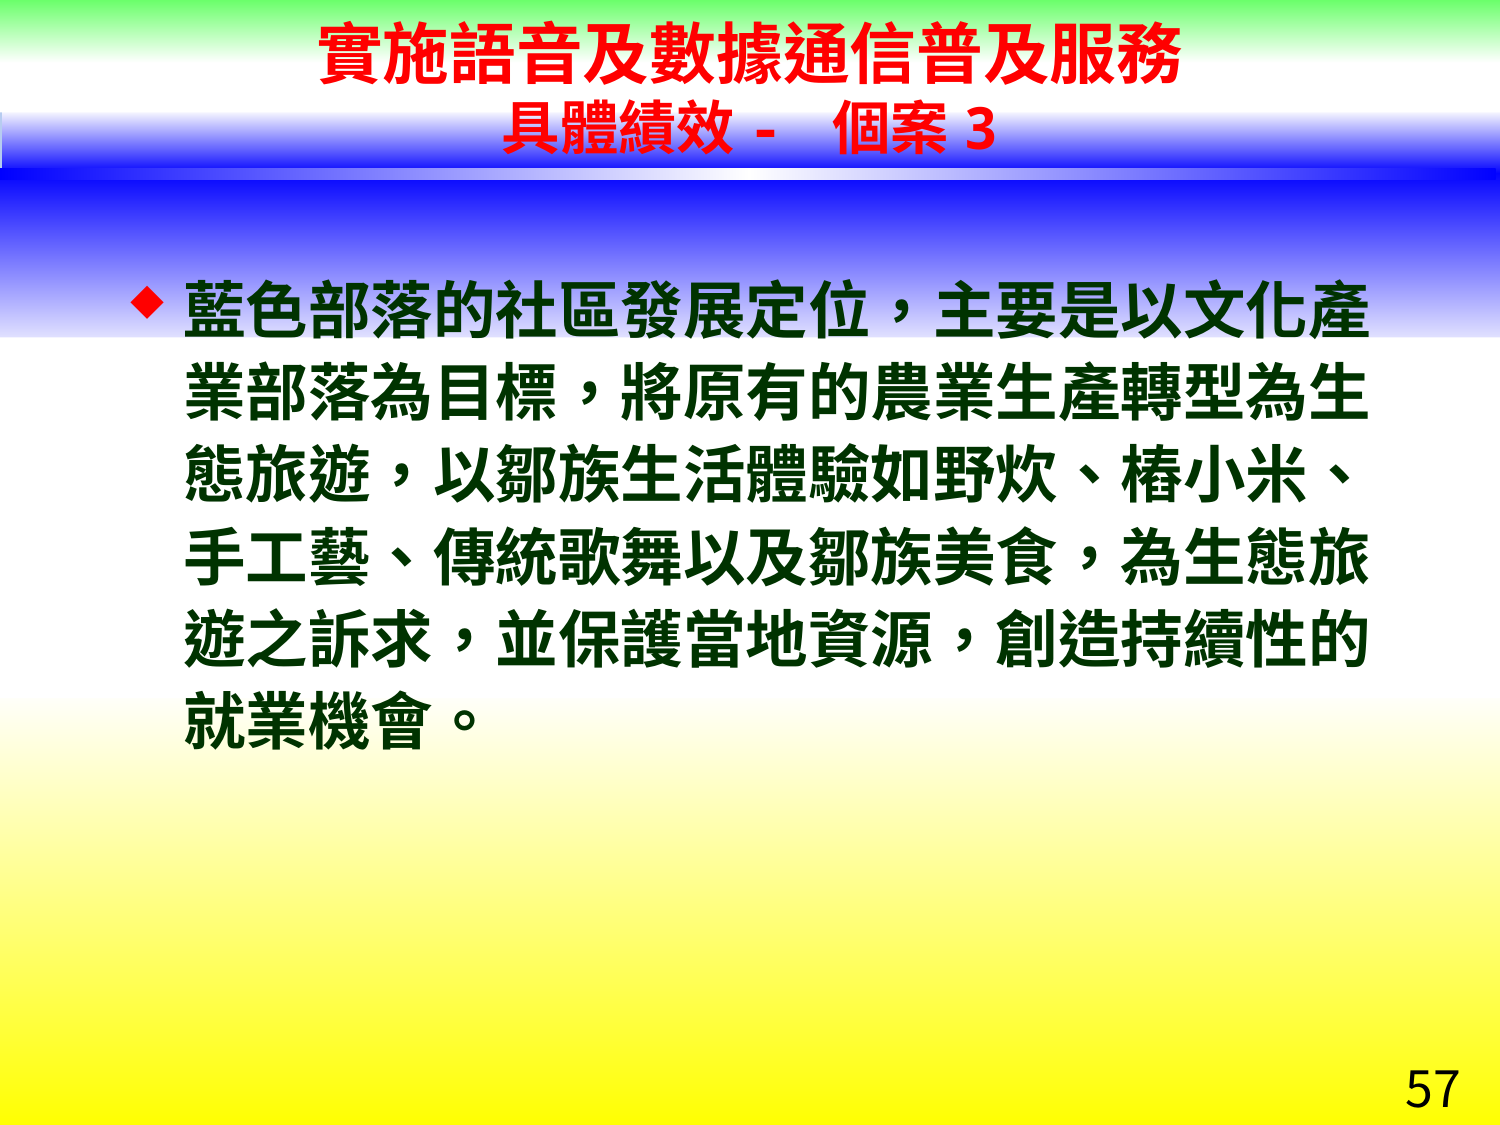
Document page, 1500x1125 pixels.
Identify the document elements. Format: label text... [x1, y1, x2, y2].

list 藍色部落的社區發展定位，主要是以文化產業部落為目標，將原有的農業生產轉型為生態旅遊，以鄒族生活體驗如野炊、樁小米、手工藝、傳統歌舞以及鄒族美食，為生態旅遊之訴求，並保護當地資源，創造持續性的就業機會。 [112, 255, 1412, 988]
title 實施語音及數據通信普及服務 具體績效- 個案3 [0, 0, 1500, 180]
